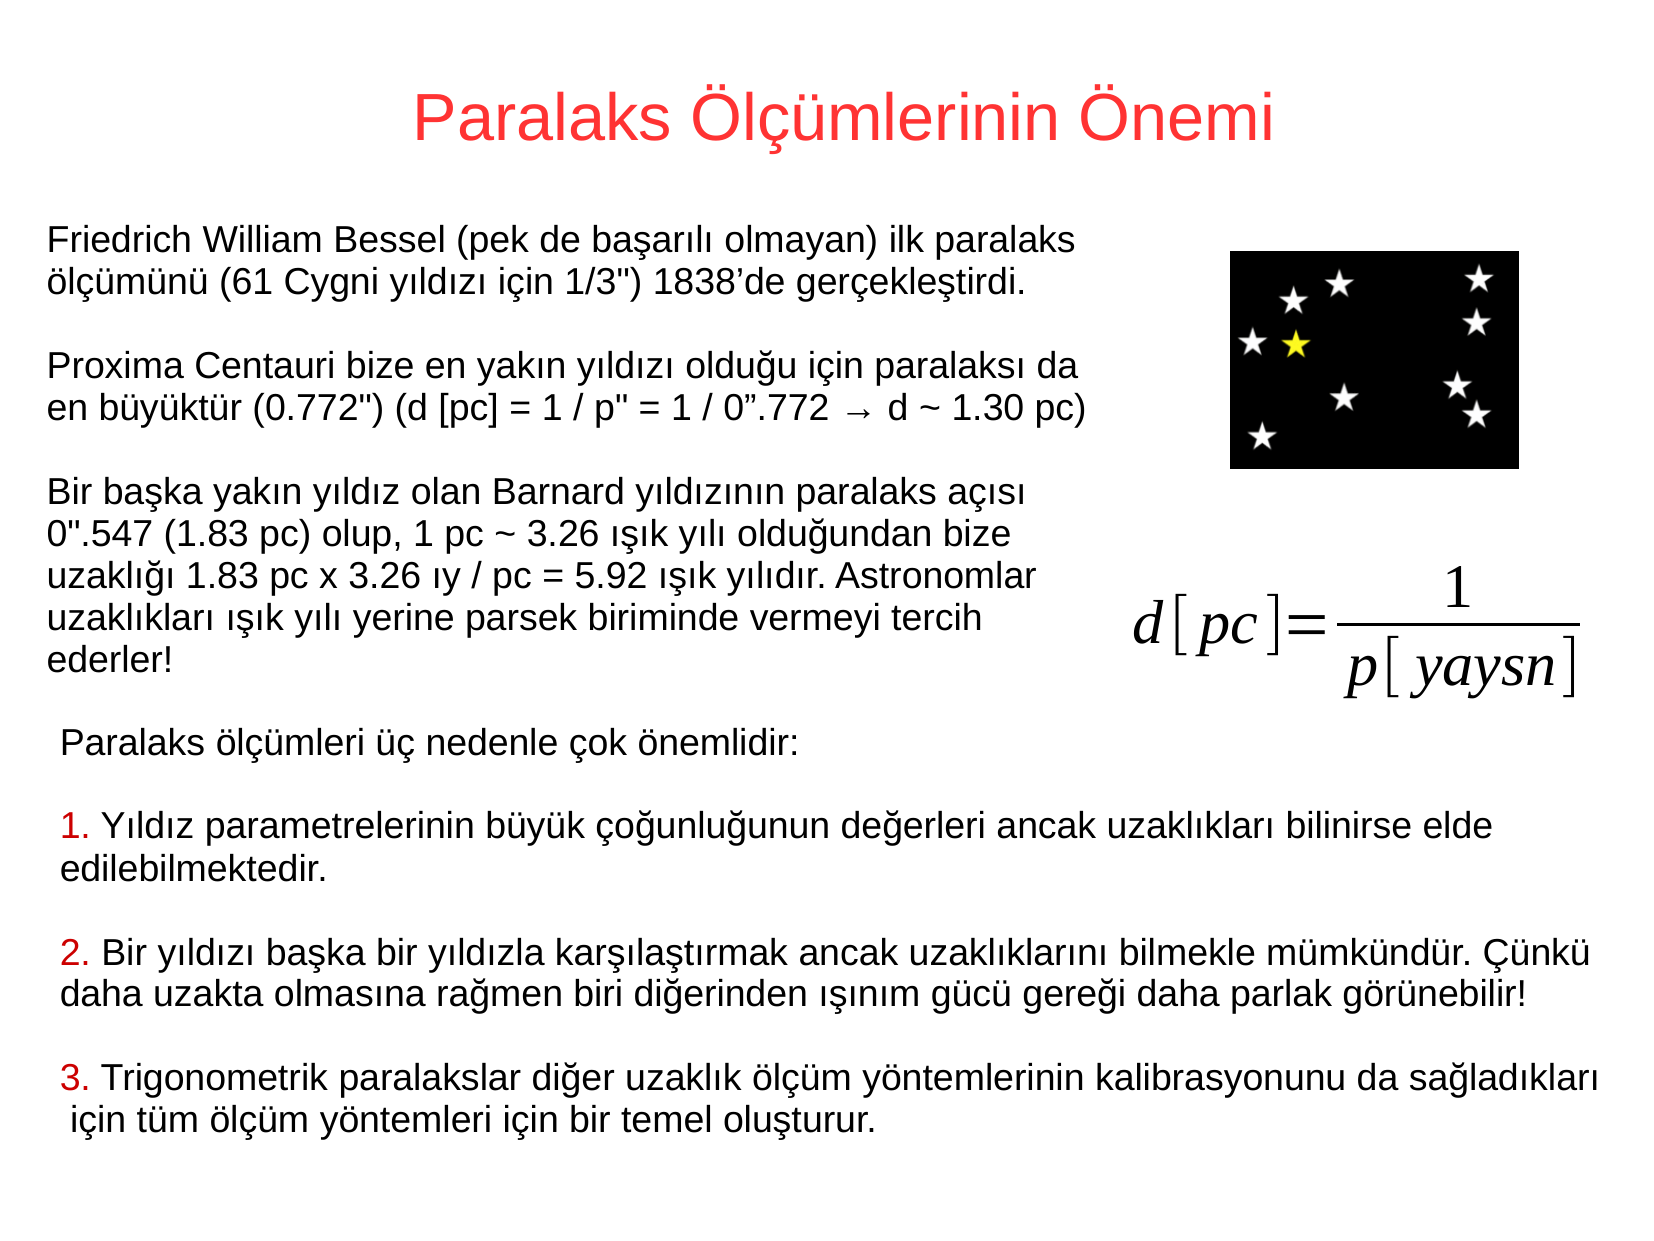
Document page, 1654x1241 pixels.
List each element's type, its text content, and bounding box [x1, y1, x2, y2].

title Paralaks Ölçümlerinin Önemi [82, 47, 1571, 181]
text_box Friedrich William Bessel (pek de başarılı olmayan) ilk paralaks ölçümünü (61 Cygni yıldızı için 1/3") 1838’de gerçekleştirdi. Proxima Centauri bize en yakın yıldızı olduğu için paralaksı da en büyüktür (0.772") (d [pc] = 1 / p" = 1 / 0”.772 → d ~ 1.30 pc) Bir başka yakın yıldız olan Barnard yıldızının paralaks açısı 0".547 (1.83 pc) olup, 1 pc ~ 3.26 ışık yılı olduğundan bize uzaklığı 1.83 pc x 3.26 ıy / pc = 5.92 ışık yılıdır. Astronomlar uzaklıkları ışık yılı yerine parsek biriminde vermeyi tercih ederler! [31, 210, 1111, 688]
chart [1125, 551, 1590, 701]
text_box Paralaks ölçümleri üç nedenle çok önemlidir: 1. Yıldız parametrelerinin büyük çoğunluğunun değerleri ancak uzaklıkları bilinirse elde edilebilmektedir. 2. Bir yıldızı başka bir yıldızla karşılaştırmak ancak uzaklıklarını bilmekle mümkündür. Çünkü daha uzakta olmasına rağmen biri diğerinden ışınım gücü gereği daha parlak görünebilir! 3. Trigonometrik paralakslar diğer uzaklık ölçüm yöntemlerinin kalibrasyonunu da sağladıkları için tüm ölçüm yöntemleri için bir temel oluşturur. [45, 713, 1621, 1149]
picture [1230, 251, 1519, 469]
